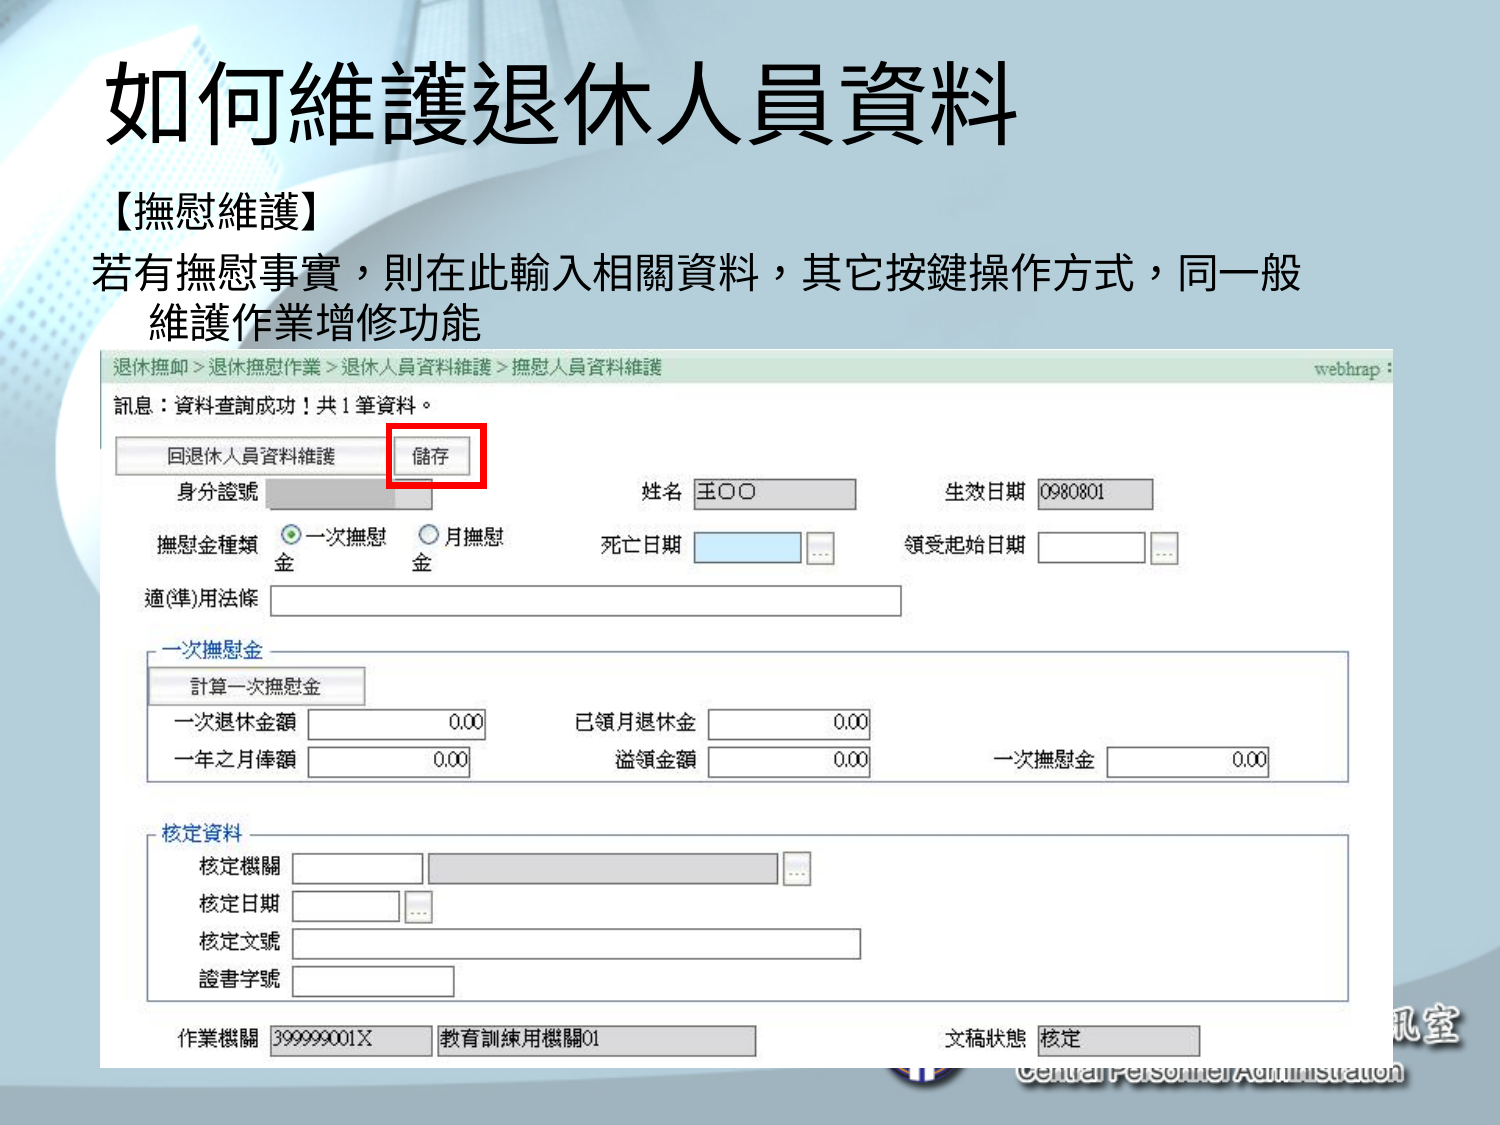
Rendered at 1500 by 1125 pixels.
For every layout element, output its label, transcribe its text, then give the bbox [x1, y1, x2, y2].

list 【撫慰維護】 若有撫慰事實，則在此輸入相關資料，其它按鍵操作方式，同一般維護作業增修功能 [76, 178, 1352, 854]
title 如何維護退休人員資料 [88, 42, 1341, 161]
picture [0, 0, 1500, 1125]
